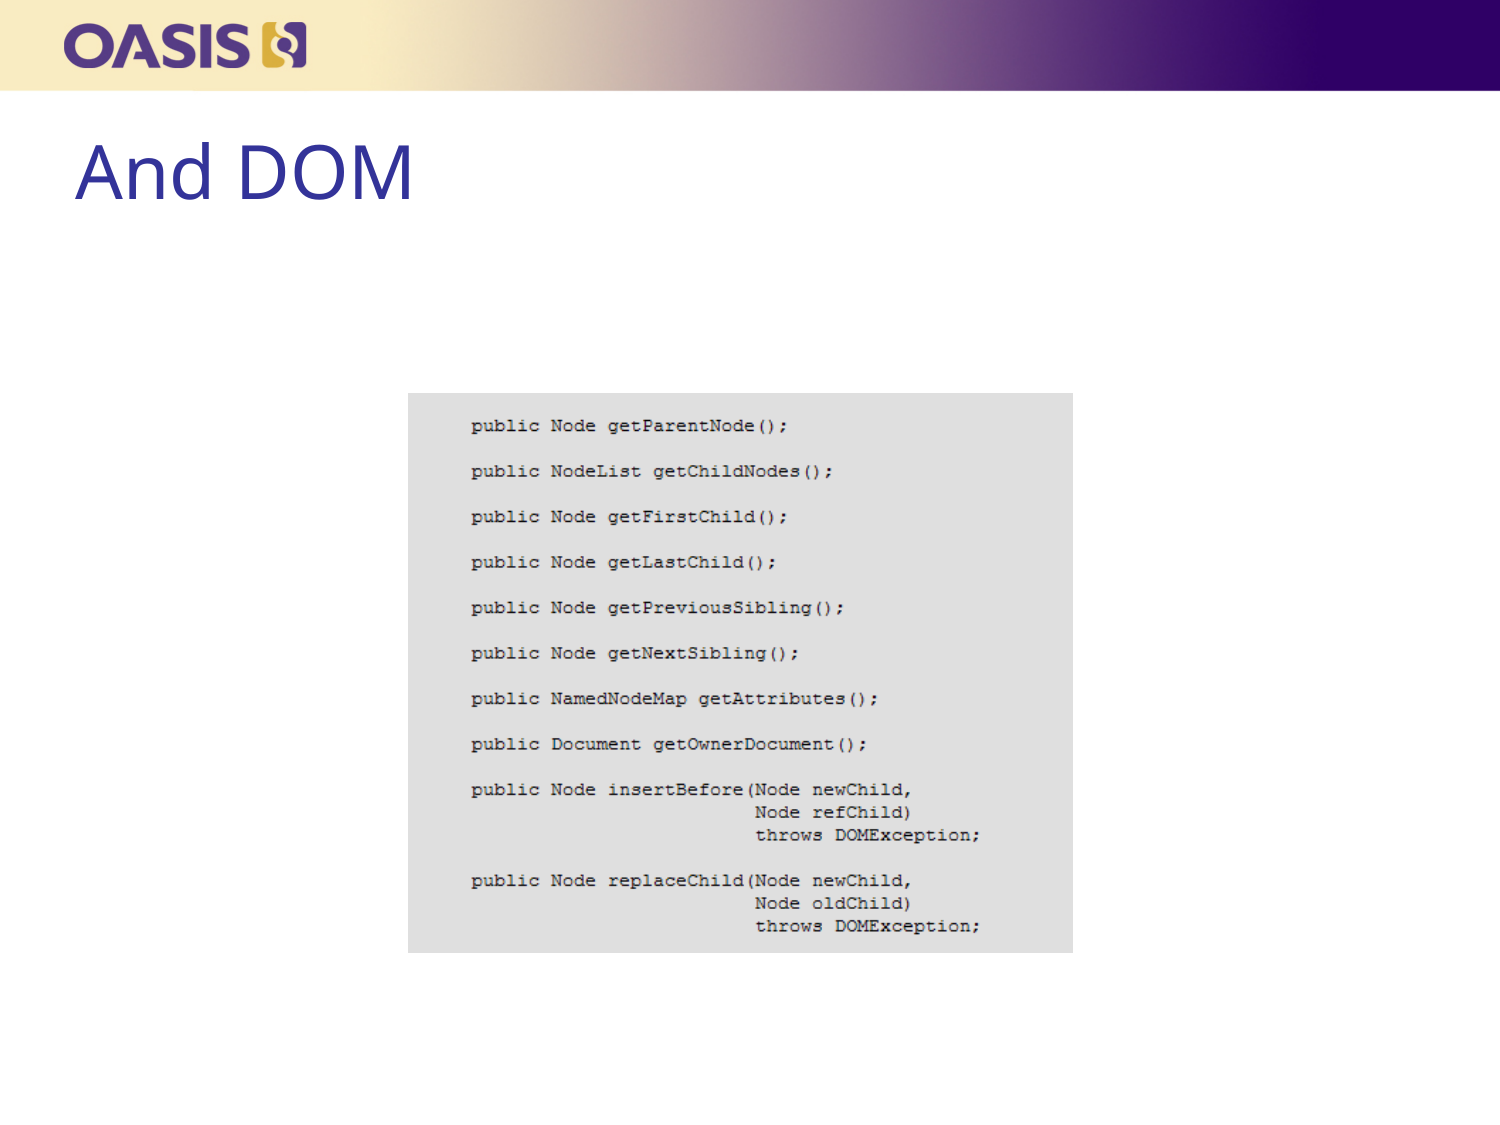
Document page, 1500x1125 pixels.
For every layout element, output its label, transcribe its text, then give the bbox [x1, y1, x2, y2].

picture [0, 0, 1500, 1125]
title And DOM [75, 121, 1438, 228]
